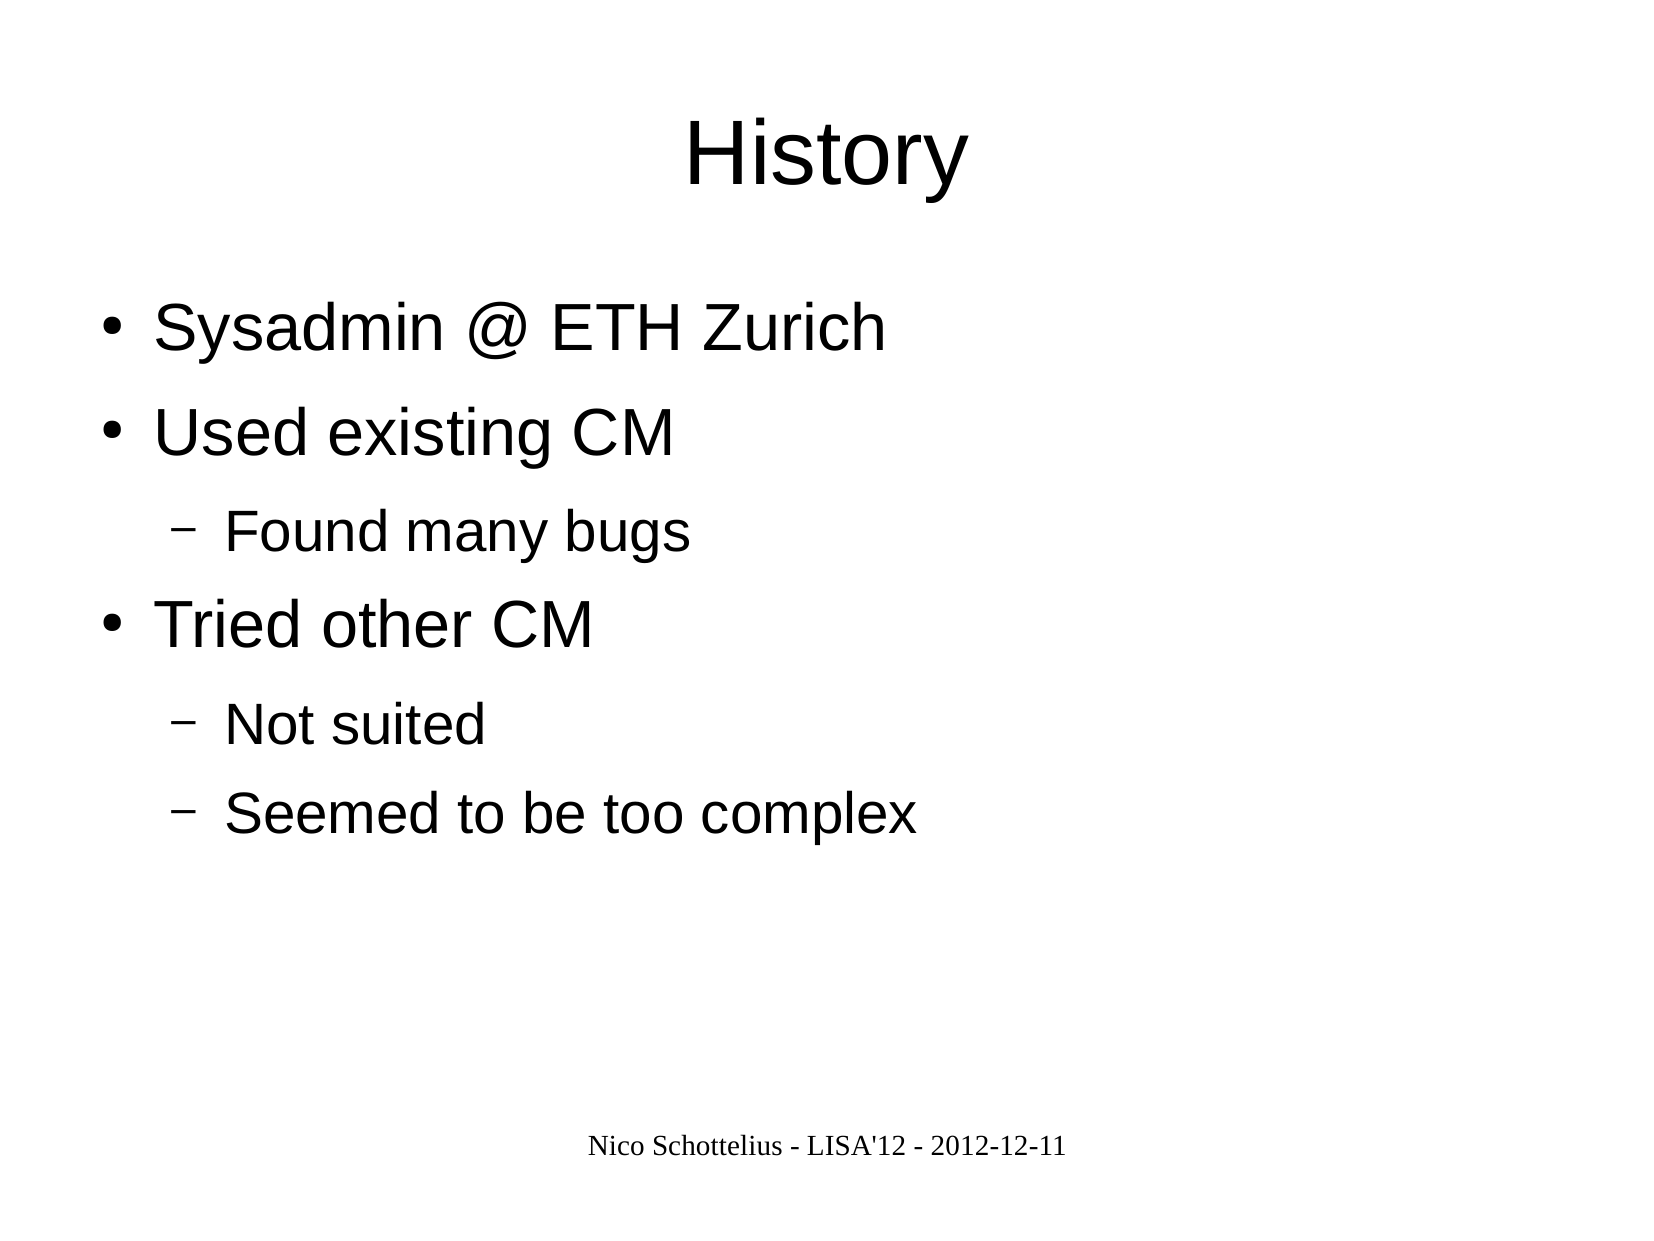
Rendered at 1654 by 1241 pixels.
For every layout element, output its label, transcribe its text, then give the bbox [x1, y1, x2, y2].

list Sysadmin @ ETH Zurich Used existing CM Found many bugs Tried other CM Not suited Seemed to be too complex [82, 290, 1538, 1010]
title History [82, 49, 1571, 257]
